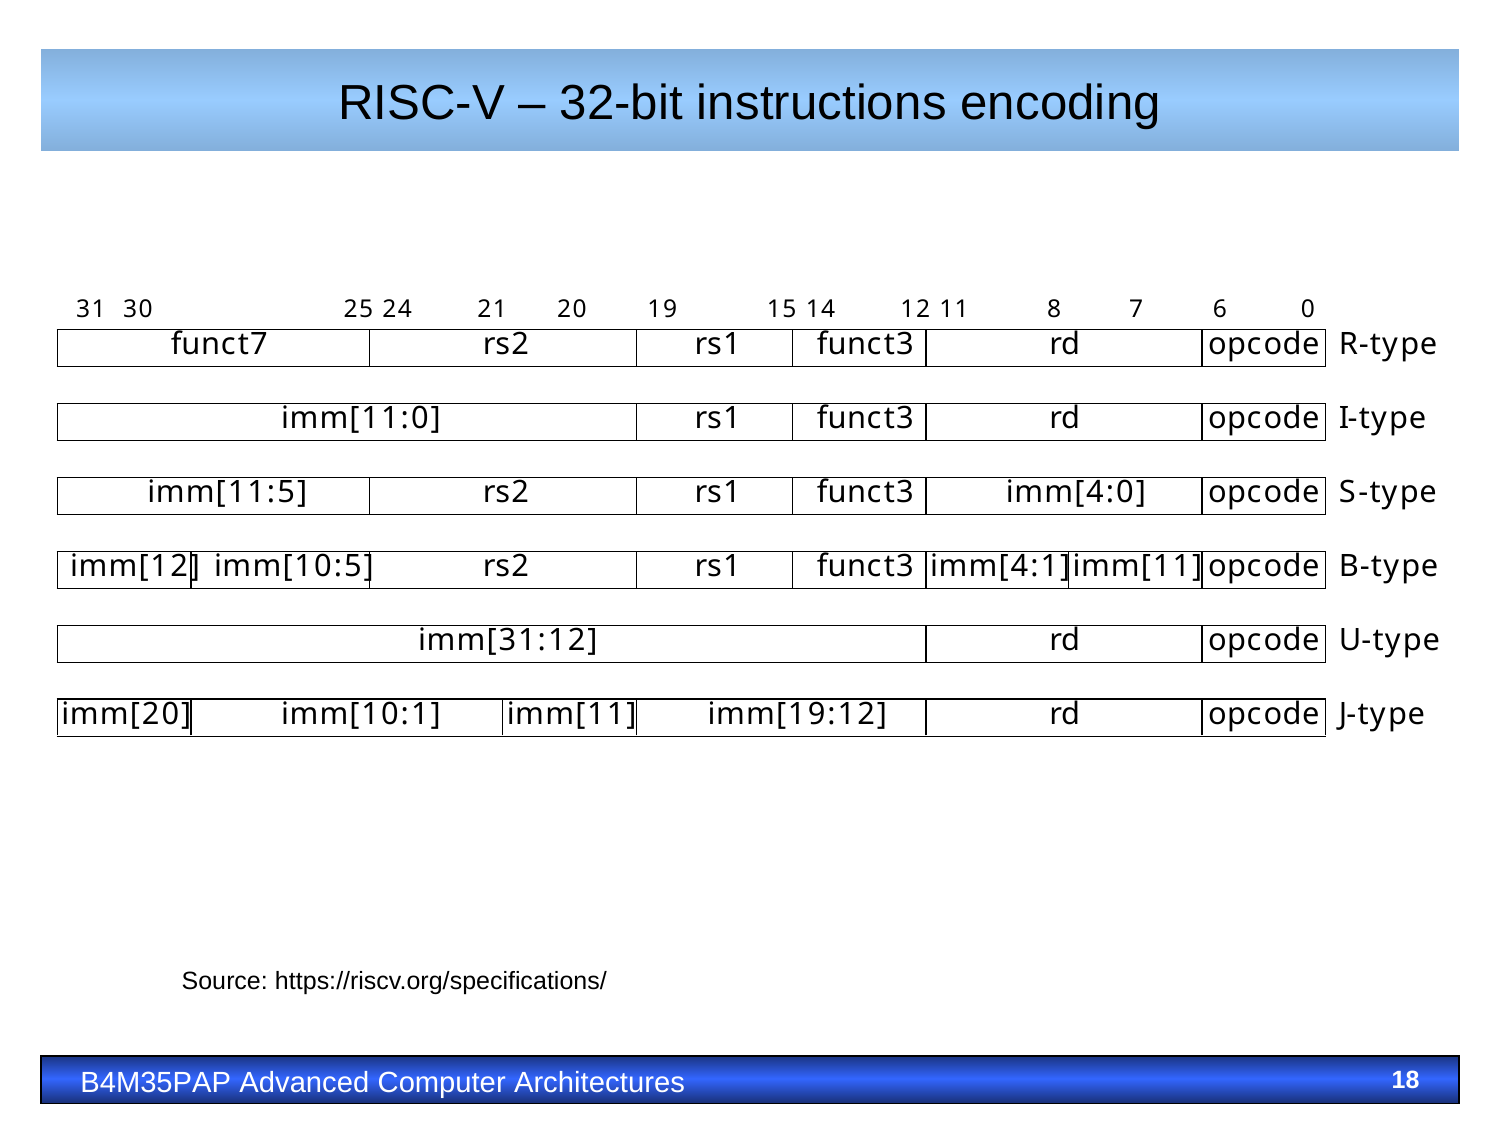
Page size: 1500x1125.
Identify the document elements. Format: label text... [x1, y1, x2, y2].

title RISC-V – 32-bit instructions encoding [41, 49, 1459, 151]
chart [19, 273, 1446, 765]
text_box Source: https://riscv.org/specifications/ [166, 959, 623, 1002]
